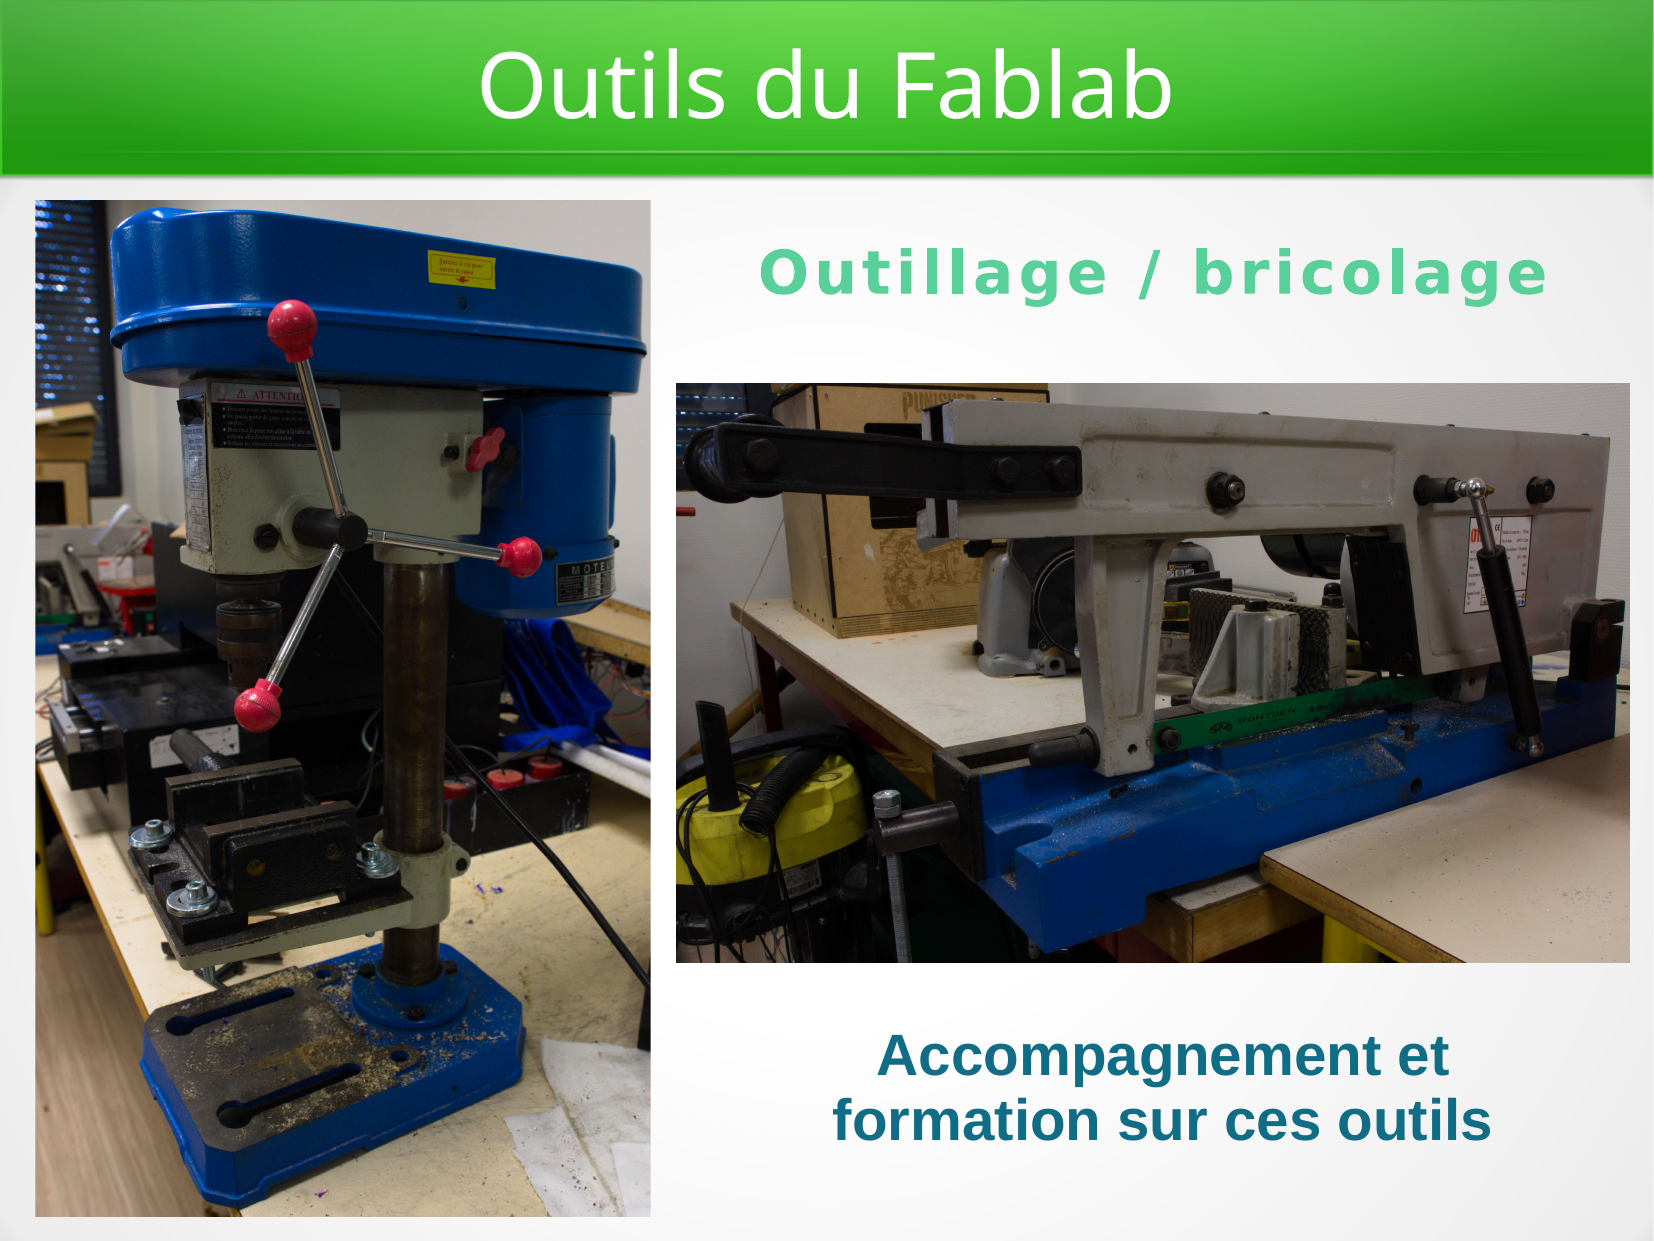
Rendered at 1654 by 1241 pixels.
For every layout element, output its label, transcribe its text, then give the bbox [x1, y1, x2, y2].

picture [0, 0, 1654, 1241]
title Outils du Fablab [82, 11, 1571, 154]
text_box Accompagnement et formation sur ces outils [803, 1015, 1524, 1161]
